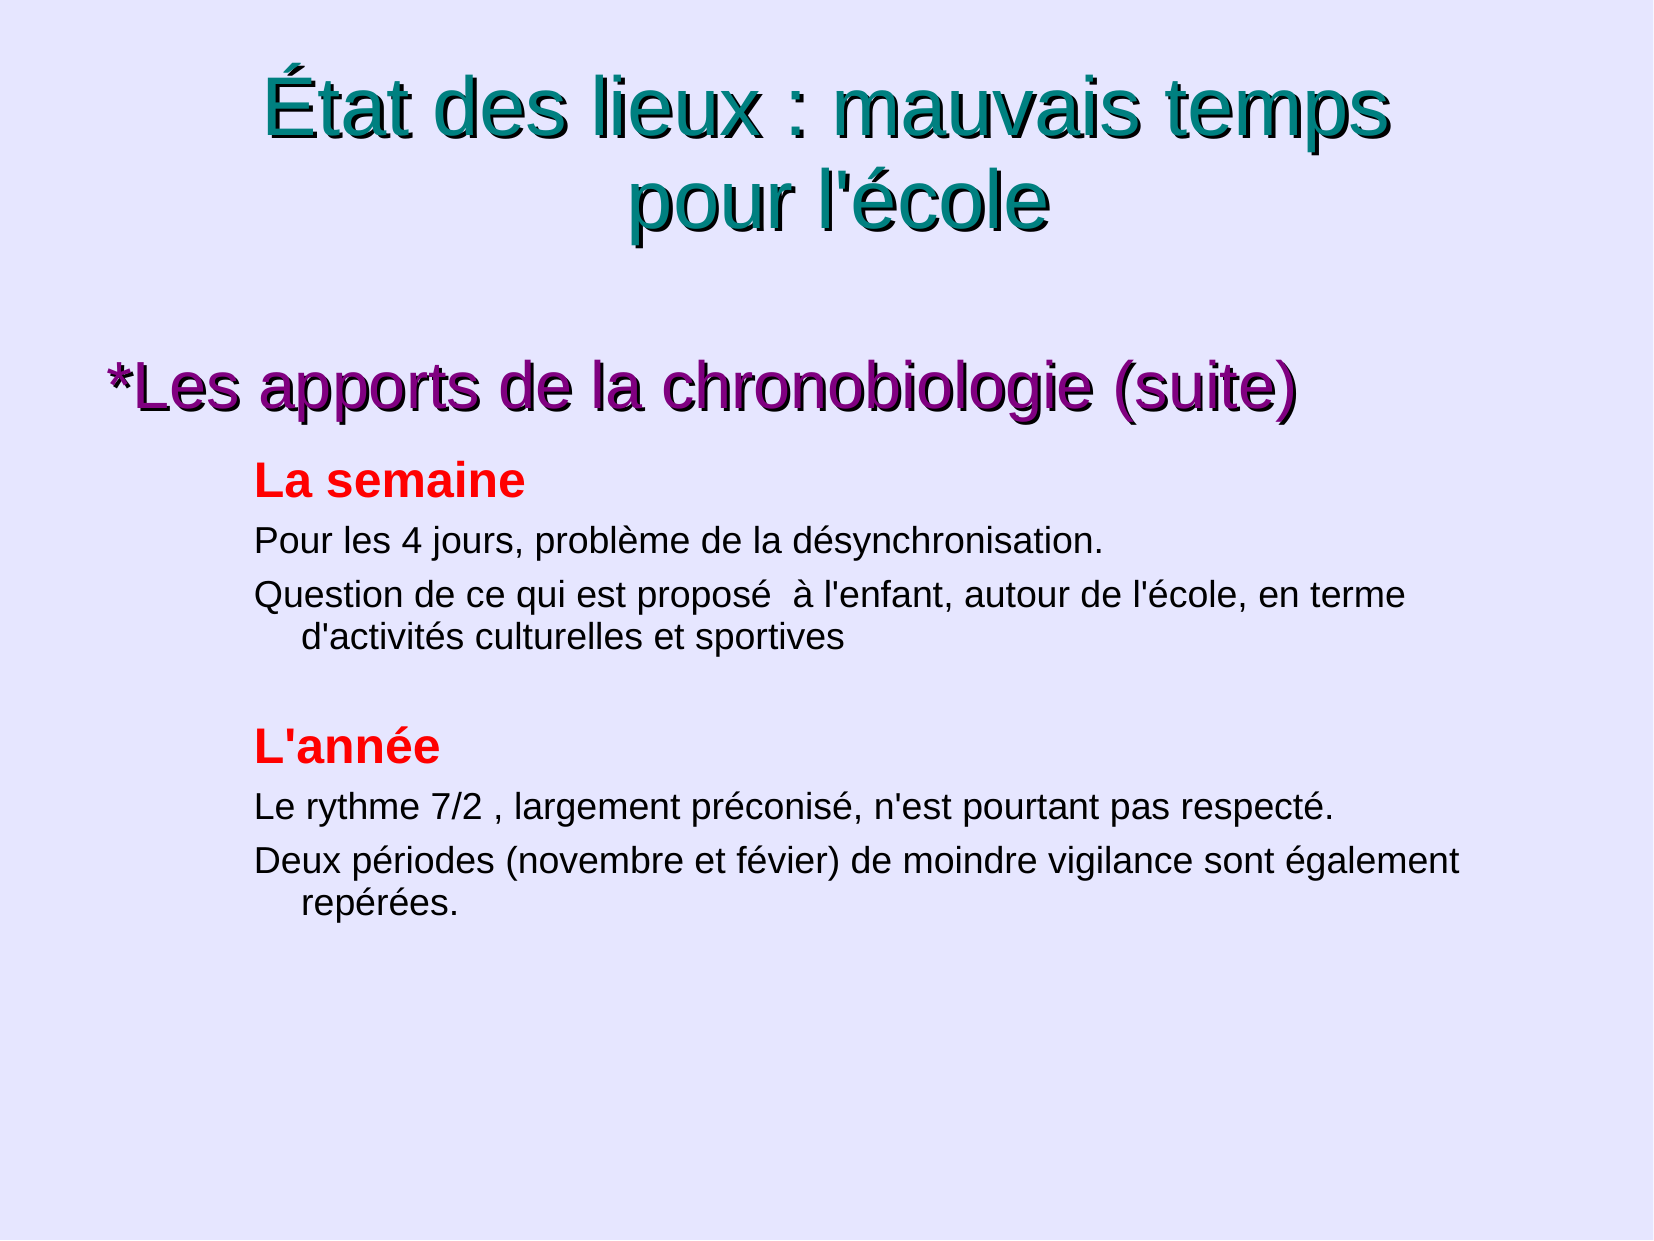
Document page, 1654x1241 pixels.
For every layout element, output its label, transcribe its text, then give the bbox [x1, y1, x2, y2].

list *Les apports de la chronobiologie (suite) La semaine Pour les 4 jours, problème de la désynchronisation. Question de ce qui est proposé à l'enfant, autour de l'école, en terme d'activités culturelles et sportives L'année Le rythme 7/2 , largement préconisé, n'est pourtant pas respecté. Deux périodes (novembre et févier) de moindre vigilance sont également repérées. [88, 347, 1577, 1004]
title État des lieux : mauvais temps pour l'école [82, 56, 1571, 250]
